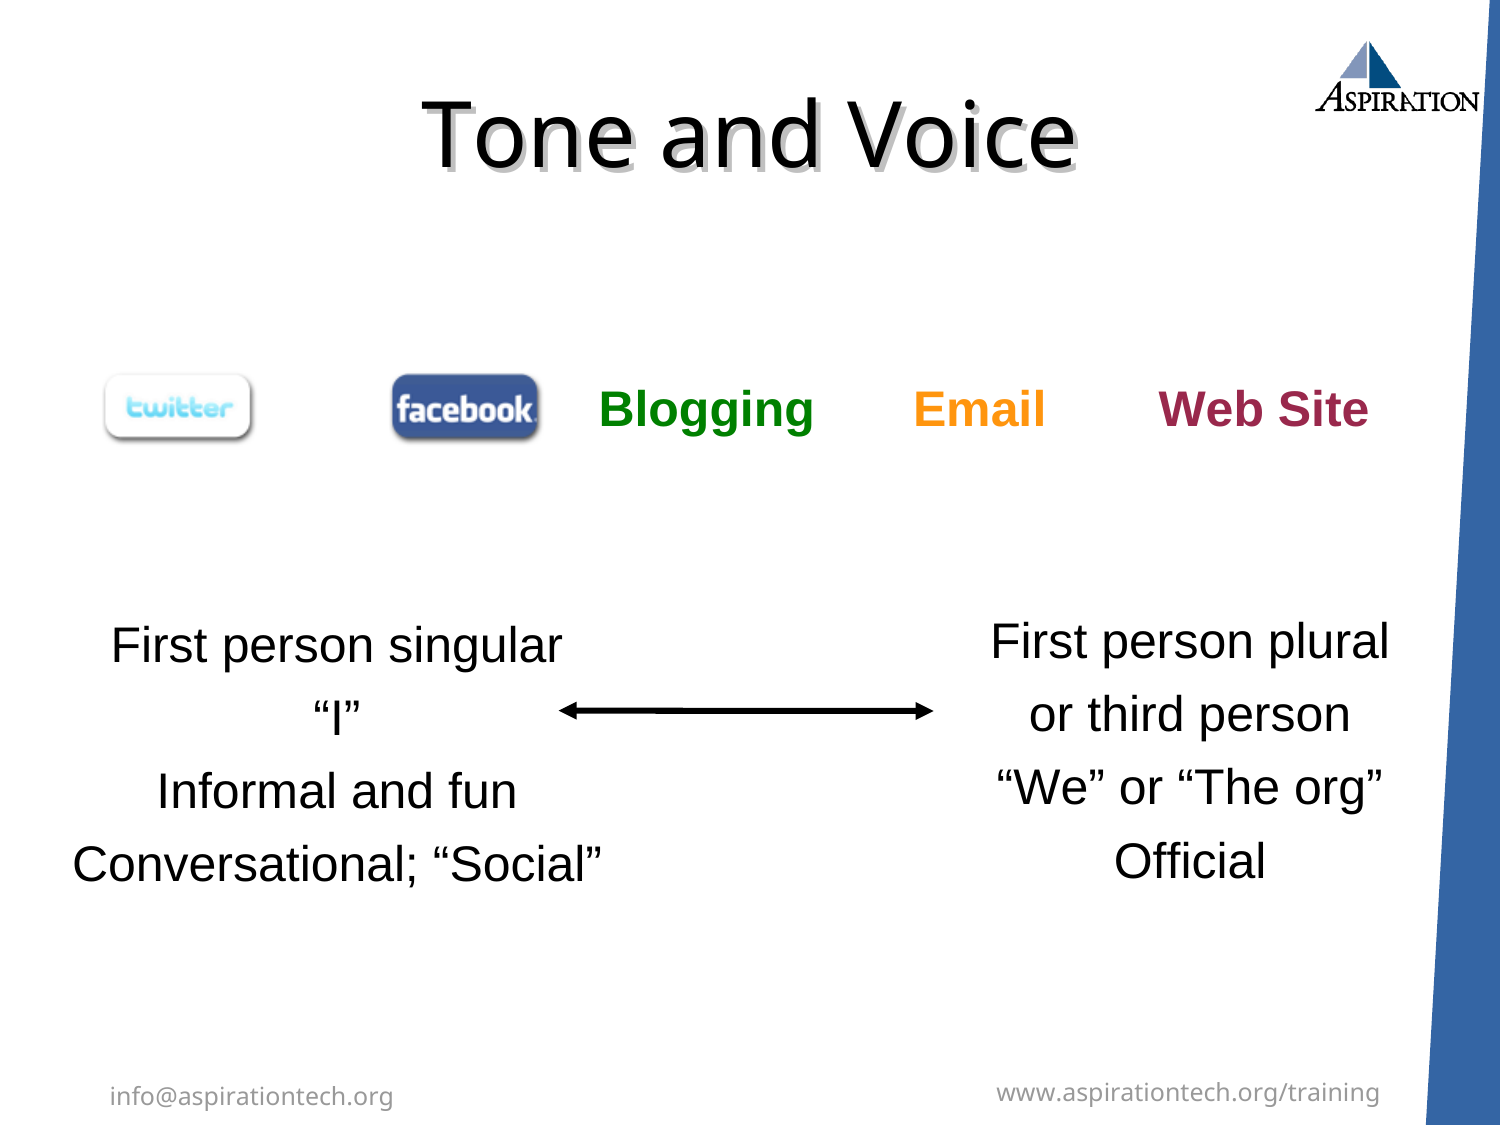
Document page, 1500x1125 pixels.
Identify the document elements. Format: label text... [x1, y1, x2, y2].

picture [1450, 41, 1480, 120]
text_box First person singular “I” Informal and fun Conversational; “Social” [57, 625, 554, 751]
text_box Blogging Email Web Site [583, 389, 976, 442]
text_box First person plural or third person “We” or “The org” Official [975, 622, 1405, 820]
title Tone and Voice [49, 37, 1450, 225]
picture [101, 369, 258, 448]
picture [388, 369, 545, 448]
